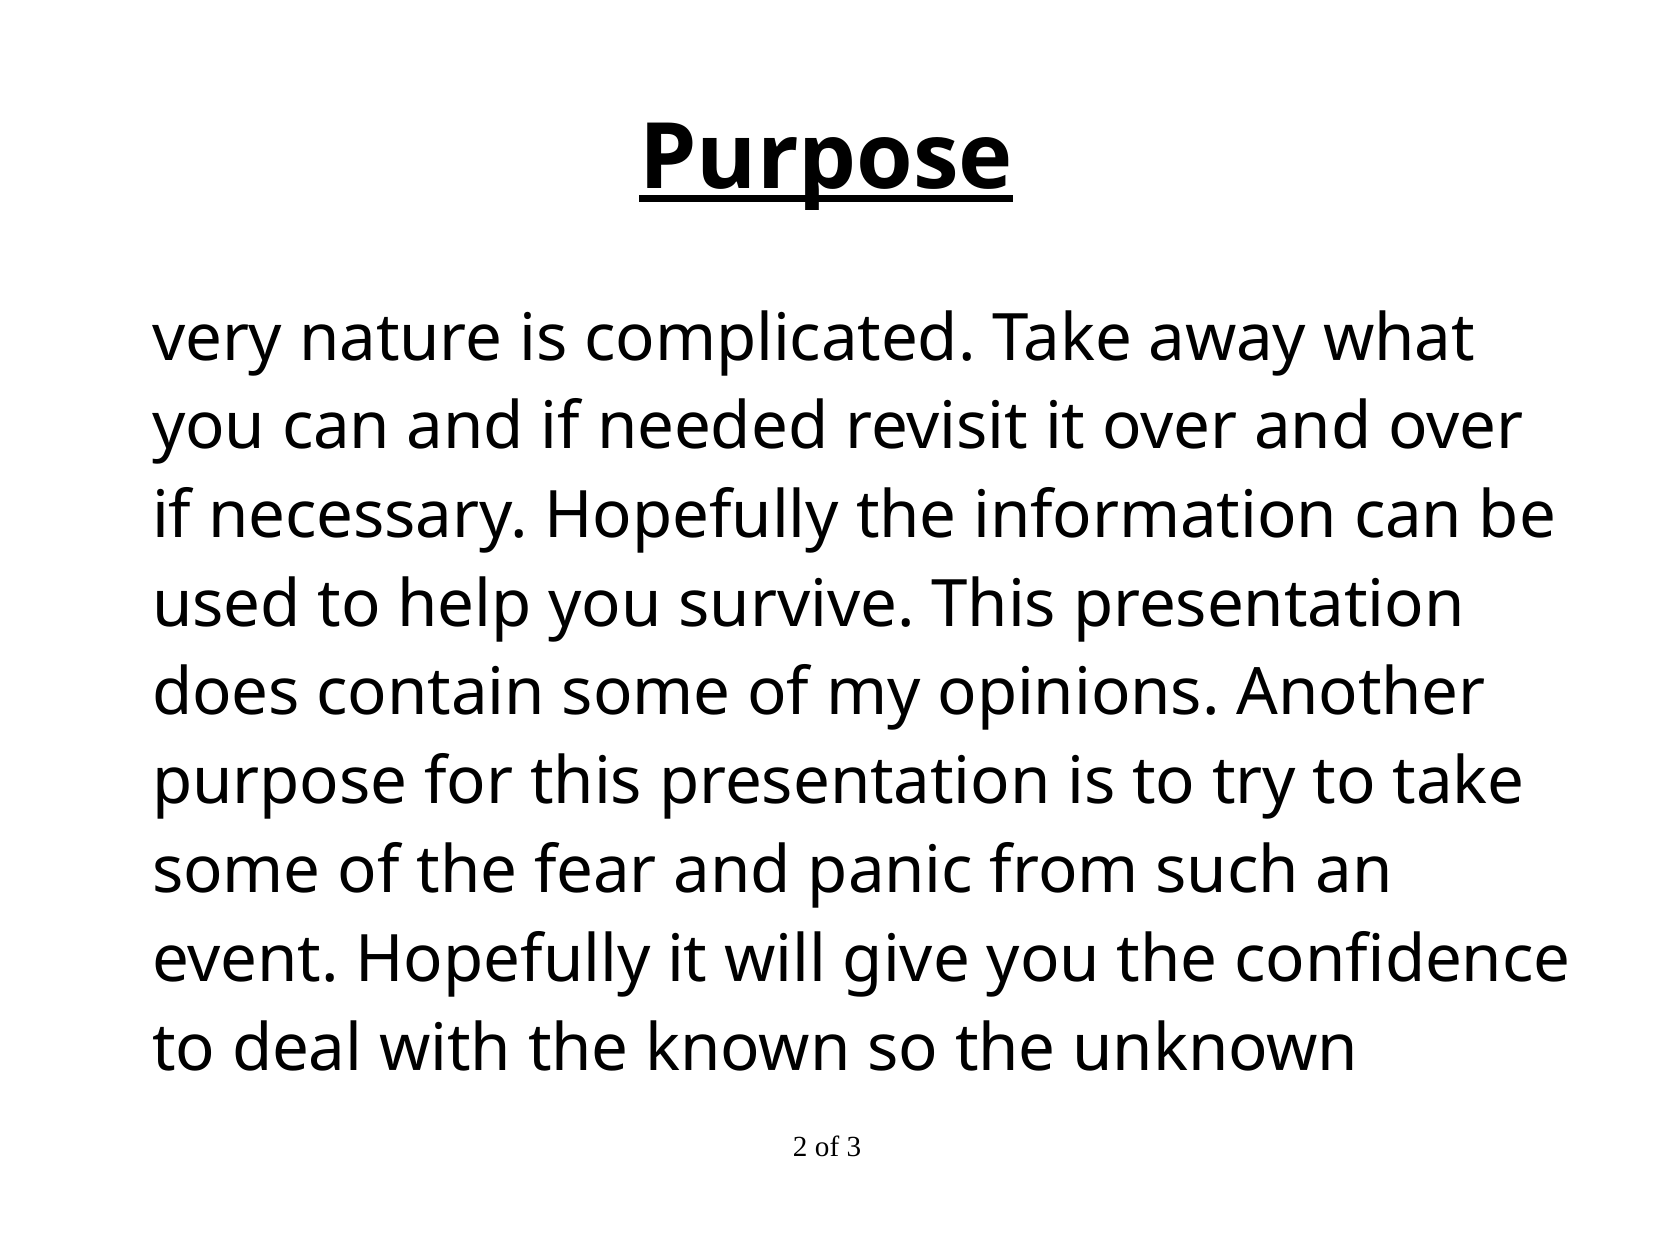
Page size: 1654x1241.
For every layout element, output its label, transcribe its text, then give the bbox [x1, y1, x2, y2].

list very nature is complicated. Take away what you can and if needed revisit it over and over if necessary. Hopefully the information can be used to help you survive. This presentation does contain some of my opinions. Another purpose for this presentation is to try to take some of the fear and panic from such an event. Hopefully it will give you the confidence to deal with the known so the unknown [82, 290, 1571, 1111]
title Purpose [82, 49, 1571, 257]
